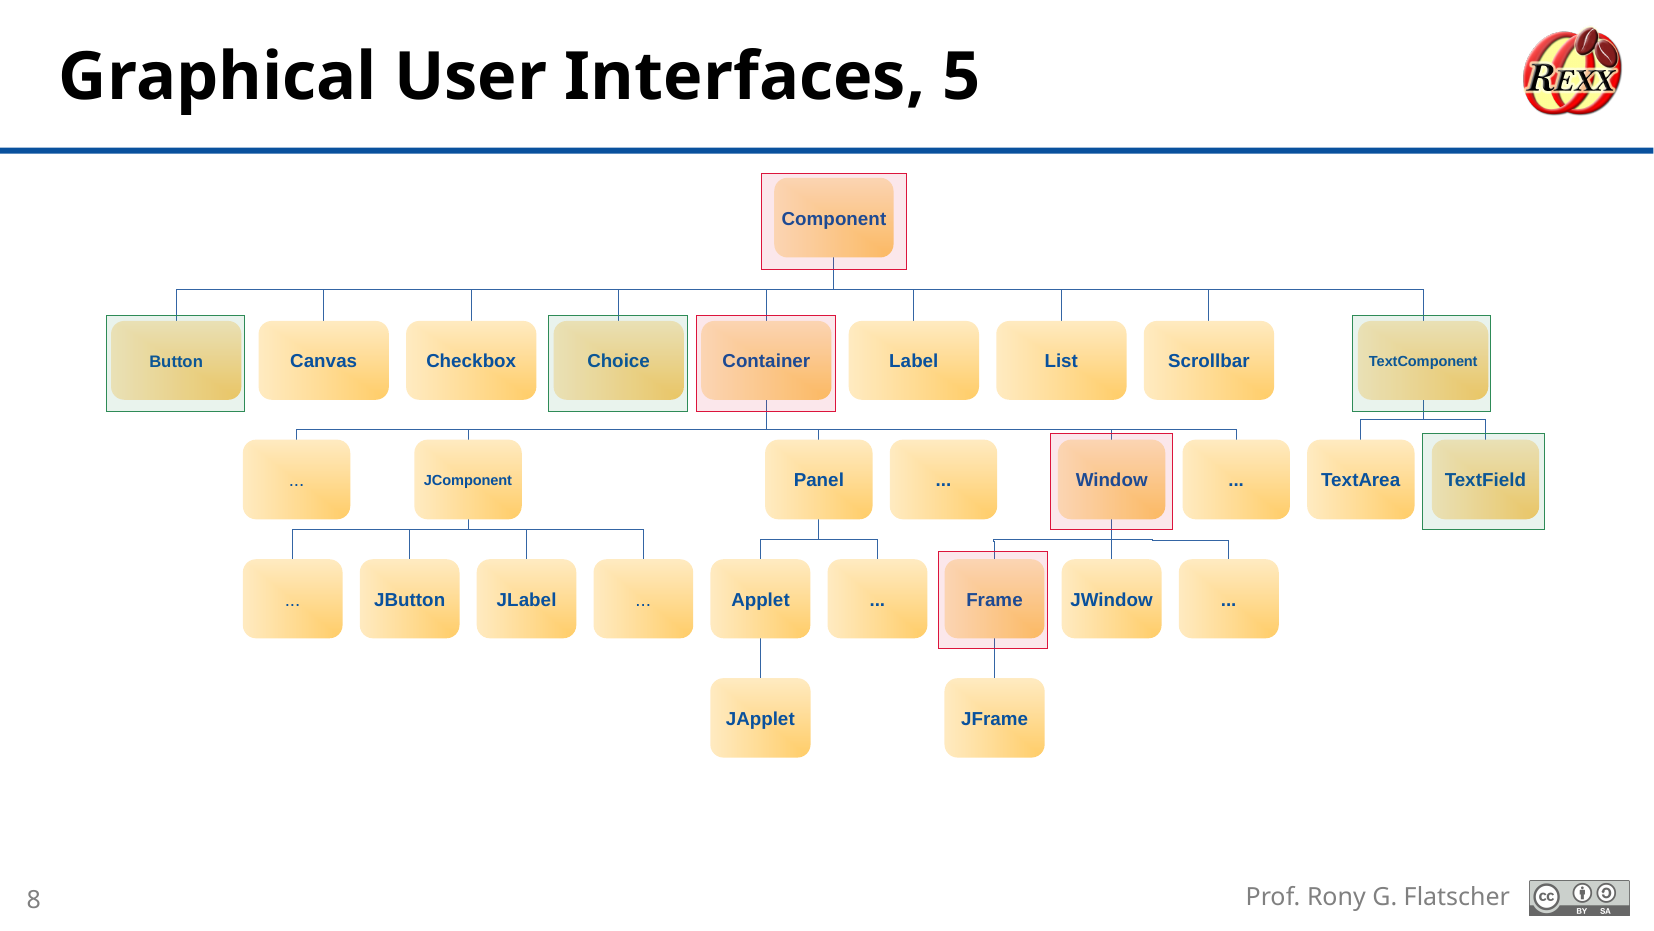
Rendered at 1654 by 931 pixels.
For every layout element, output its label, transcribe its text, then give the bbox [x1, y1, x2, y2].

text_box Canvas [258, 320, 389, 400]
text_box TextArea [1307, 439, 1415, 520]
text_box Scrollbar [1143, 320, 1275, 400]
text_box List [996, 320, 1127, 400]
title Graphical User Interfaces, 5 [0, 0, 1625, 148]
text_box ... [1182, 439, 1290, 520]
text_box Applet [710, 559, 811, 639]
text_box JApplet [710, 678, 811, 758]
text_box [1050, 433, 1173, 530]
text_box ... [242, 439, 351, 520]
text_box Panel [765, 439, 873, 520]
text_box [761, 173, 907, 270]
text_box Label [848, 320, 980, 400]
text_box [106, 315, 245, 412]
text_box JWindow [1061, 559, 1162, 639]
text_box ... [827, 559, 928, 639]
text_box ... [1178, 559, 1279, 639]
text_box Checkbox [406, 320, 537, 400]
text_box JFrame [944, 678, 1045, 758]
text_box JComponent [414, 439, 522, 520]
text_box [1352, 315, 1491, 412]
text_box ... [242, 559, 343, 639]
text_box [696, 315, 836, 412]
text_box [938, 551, 1048, 649]
text_box [1422, 433, 1545, 530]
text_box [548, 315, 688, 412]
text_box JLabel [476, 559, 577, 639]
text_box ... [889, 439, 998, 520]
text_box ... [593, 559, 694, 639]
text_box JButton [359, 559, 460, 639]
